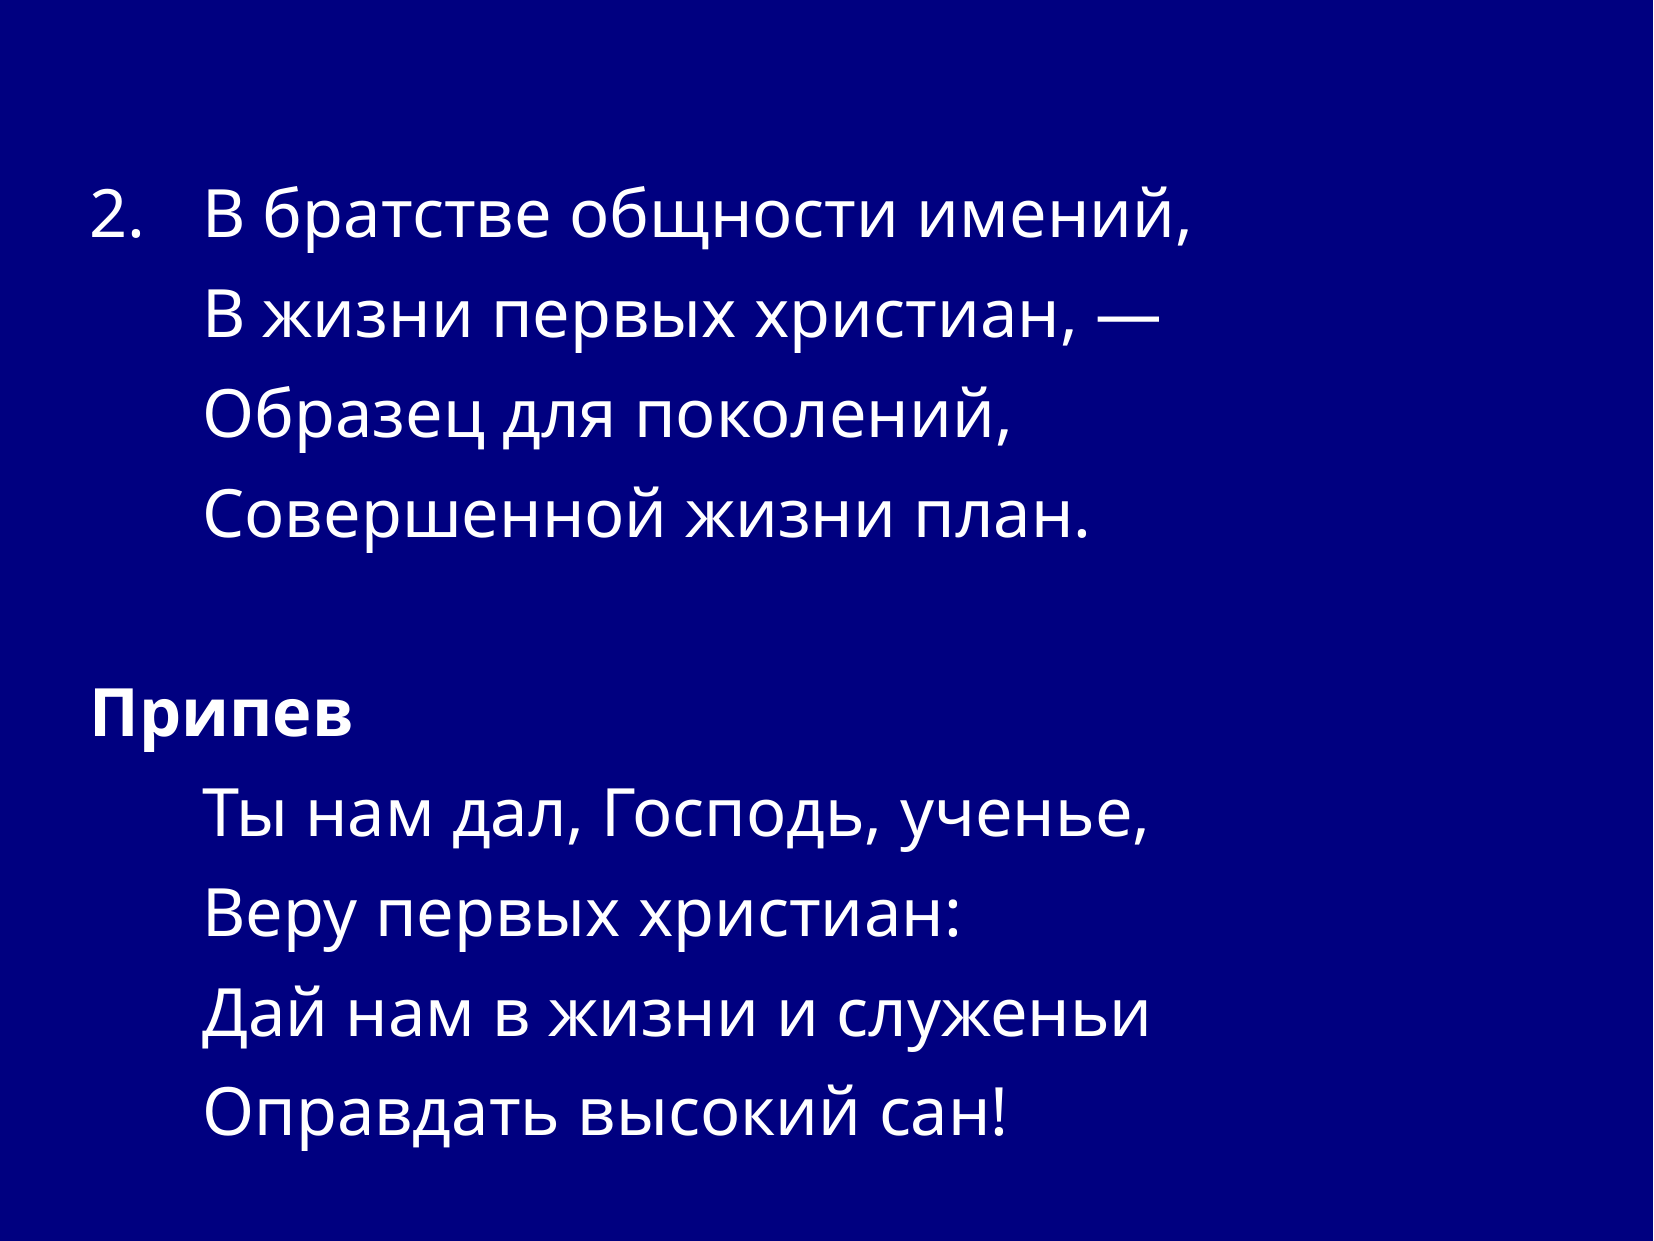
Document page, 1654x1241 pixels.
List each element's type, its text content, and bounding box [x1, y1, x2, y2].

text_box 2. В братстве общности имений, В жизни первых христиан, — Образец для поколений, Совершенной жизни план. Припев Ты нам дал, Господь, ученье, Веру первых христиан: Дай нам в жизни и служеньи Оправдать высокий сан! [75, 150, 1576, 1163]
